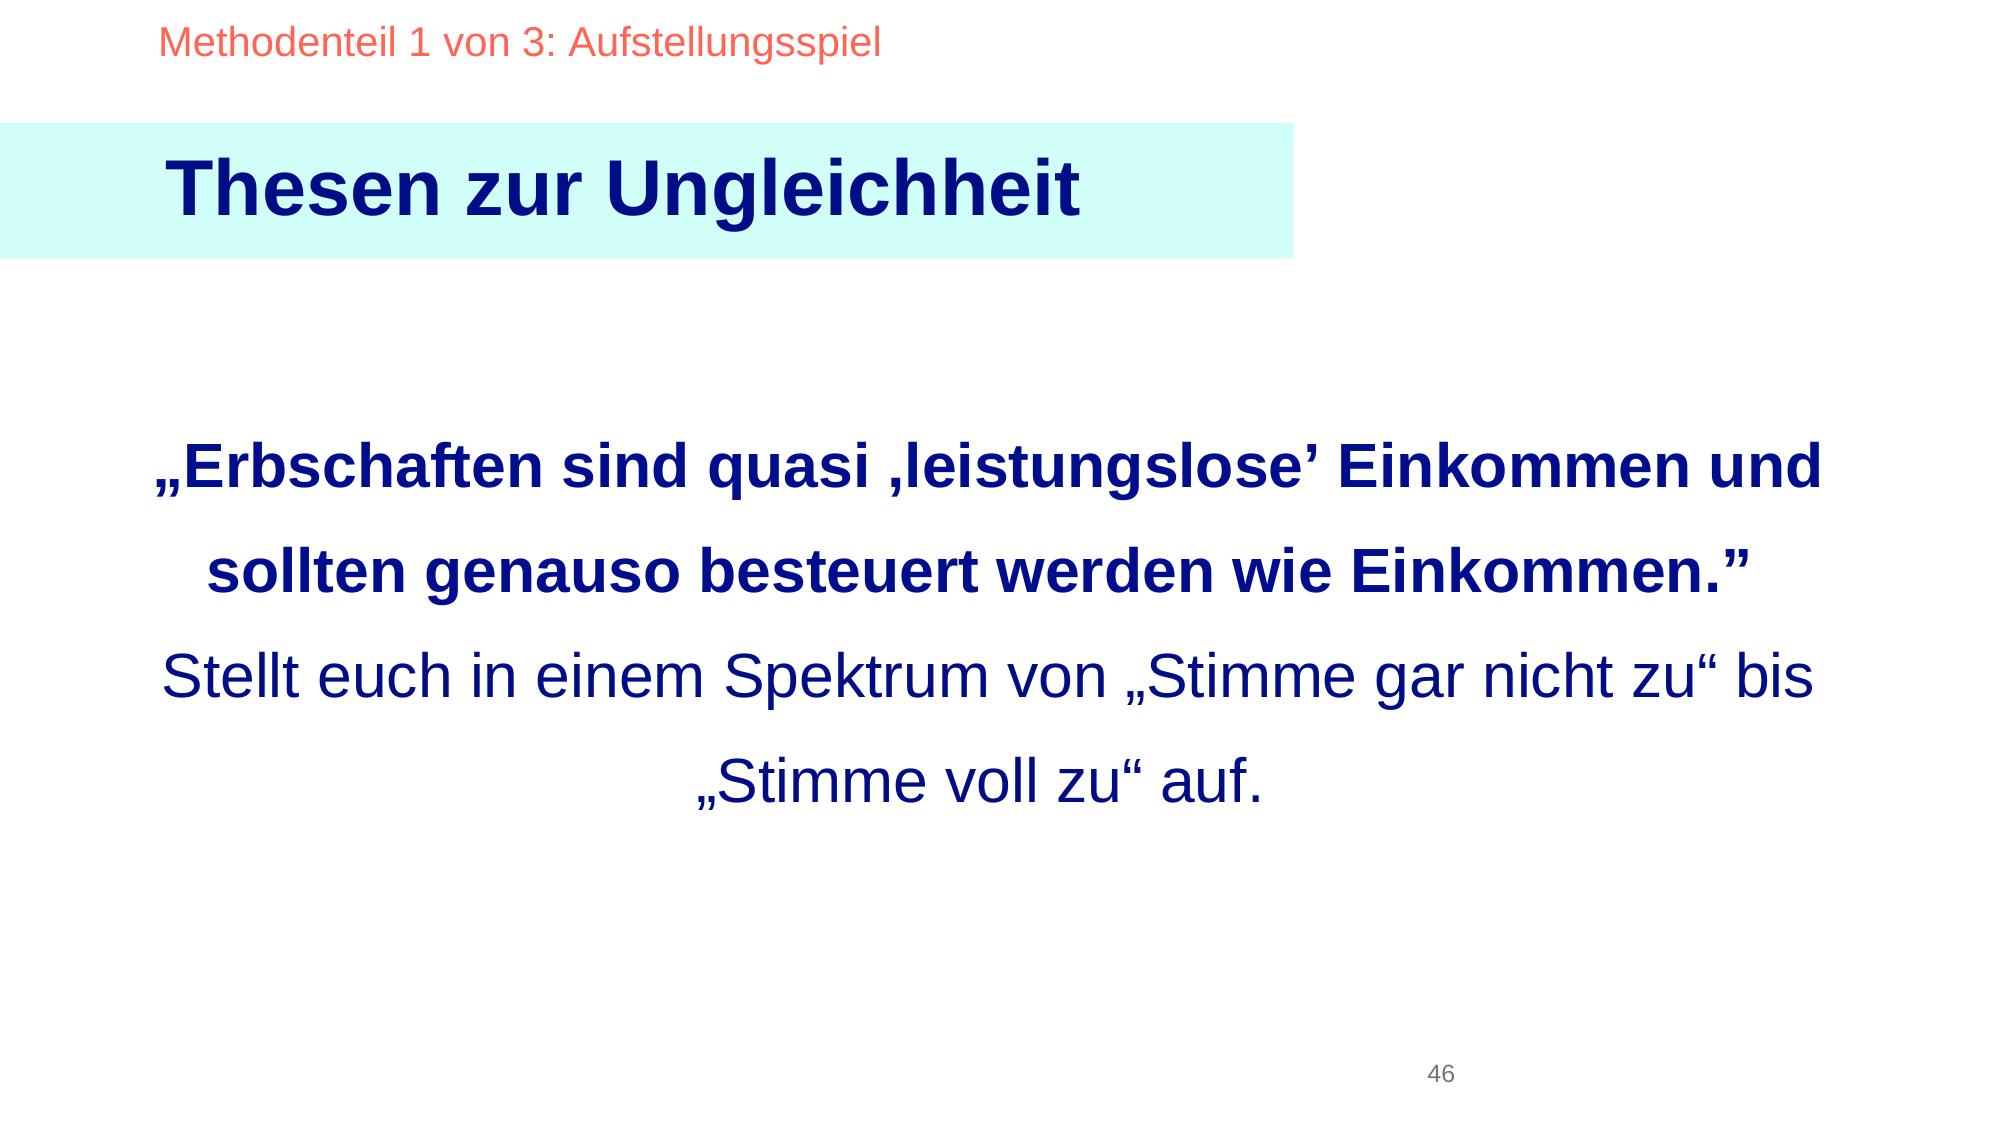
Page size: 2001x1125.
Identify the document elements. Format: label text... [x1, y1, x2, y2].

list Methodenteil 1 von 3: Aufstellungsspiel [105, 12, 1242, 93]
list Thesen zur Ungleichheit [150, 126, 1227, 255]
list „Erbschaften sind quasi ,leistungslose’ Einkommen und sollten genauso besteuert werden wie Einkommen.” Stellt euch in einem Spektrum von „Stimme gar nicht zu“ bis „Stimme voll zu“ auf. [137, 299, 1863, 1065]
